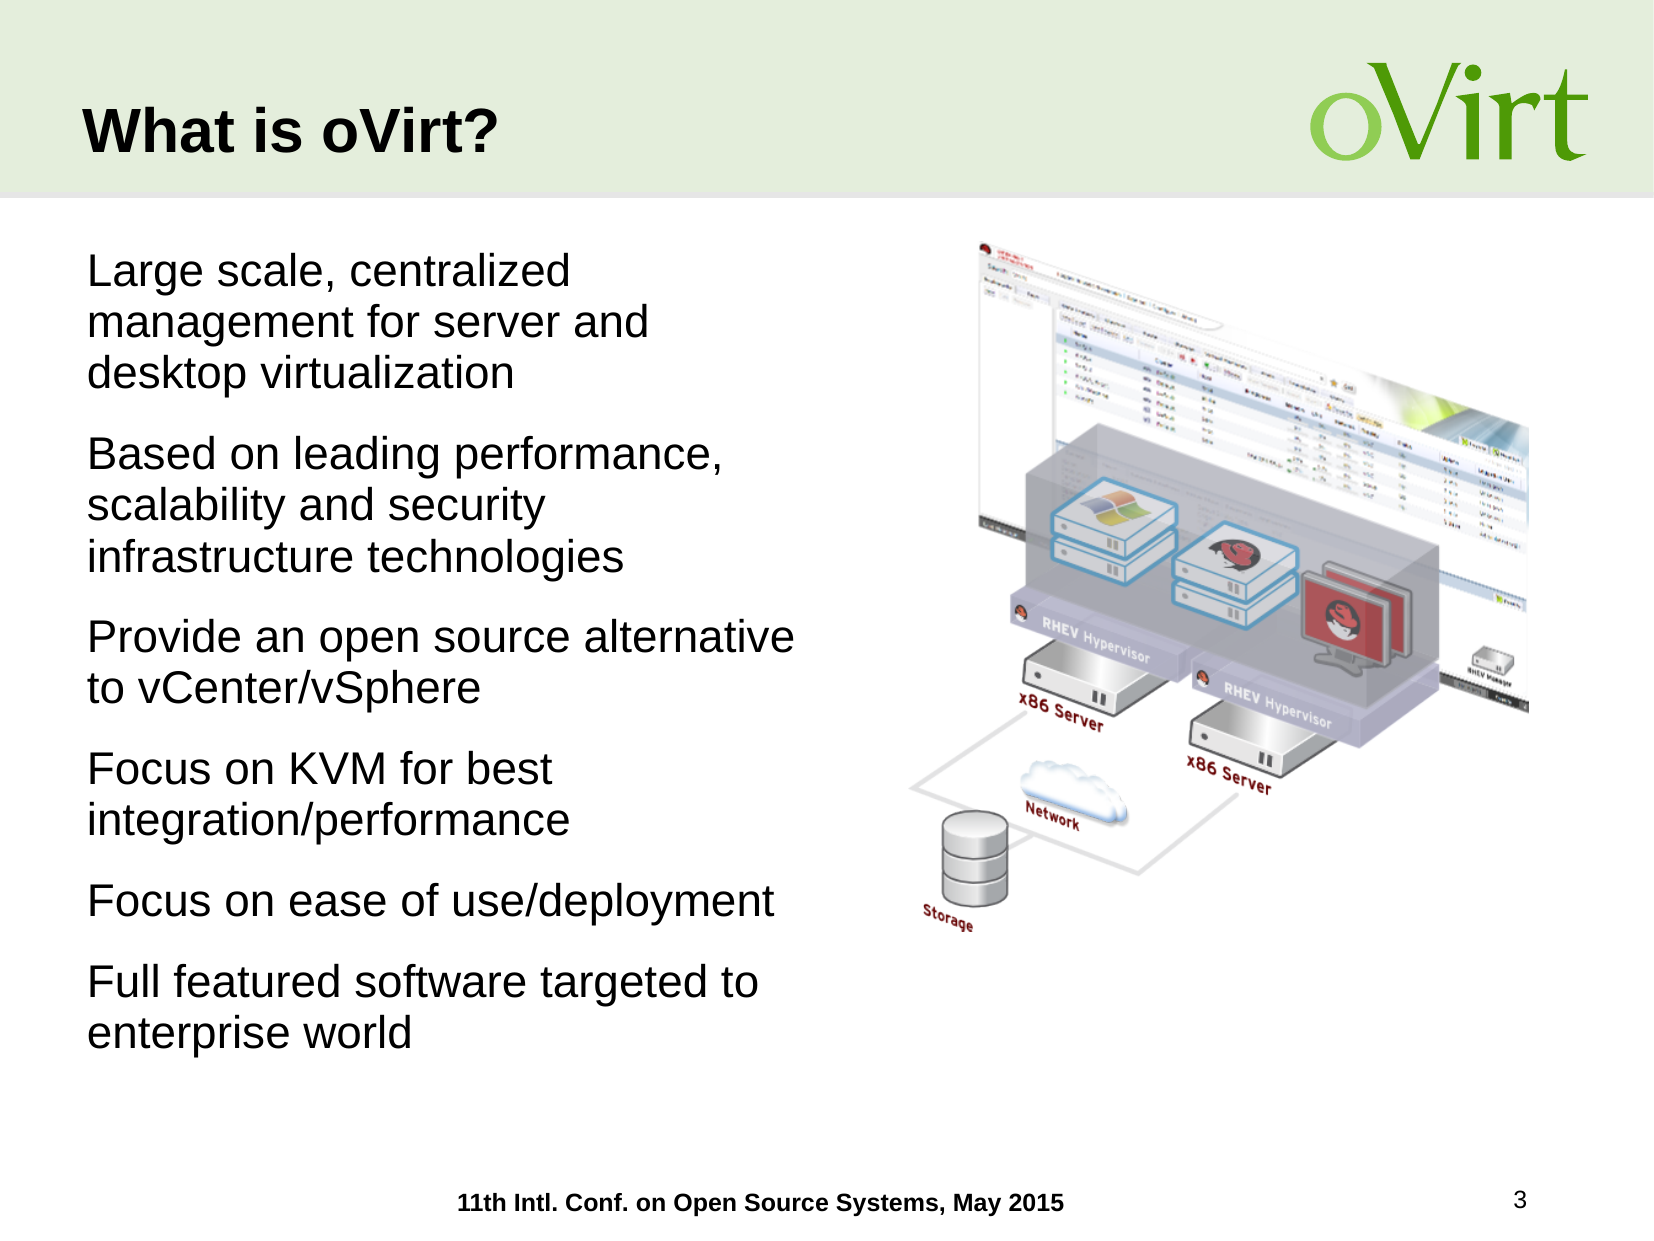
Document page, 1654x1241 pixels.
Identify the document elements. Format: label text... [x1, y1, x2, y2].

picture [878, 241, 1560, 932]
list Large scale, centralized management for server and desktop virtualization Based on leading performance, scalability and security infrastructure technologies Provide an open source alternative to vCenter/vSphere Focus on KVM for best integration/performance Focus on ease of use/deployment Full featured software targeted to enterprise world [86, 244, 814, 1139]
title What is oVirt? [82, 37, 1571, 226]
